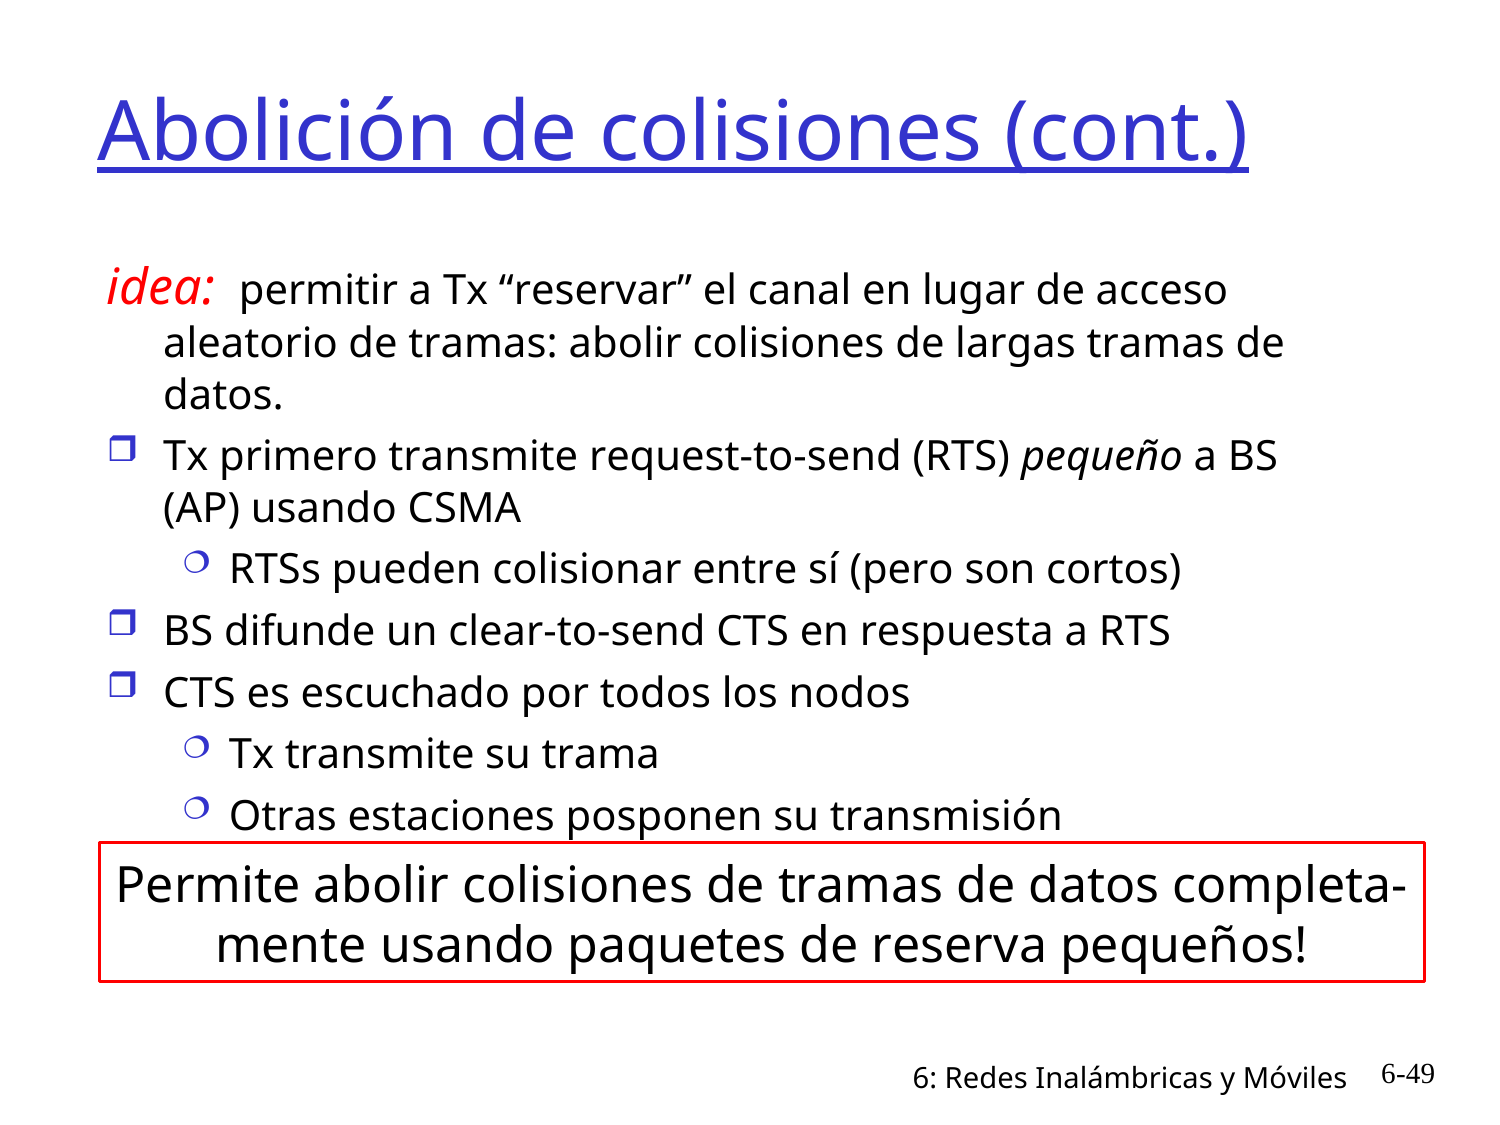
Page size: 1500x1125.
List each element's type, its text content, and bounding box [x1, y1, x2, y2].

list idea: permitir a Tx “reservar” el canal en lugar de acceso aleatorio de tramas: abolir colisiones de largas tramas de datos. Tx primero transmite request-to-send (RTS) pequeño a BS (AP) usando CSMA RTSs pueden colisionar entre sí (pero son cortos) BS difunde un clear-to-send CTS en respuesta a RTS CTS es escuchado por todos los nodos Tx transmite su trama Otras estaciones posponen su transmisión [92, 247, 1368, 841]
text_box Permite abolir colisiones de tramas de datos completa- mente usando paquetes de reserva pequeños! [99, 842, 1425, 982]
title Abolición de colisiones (cont.) [82, 34, 1456, 223]
